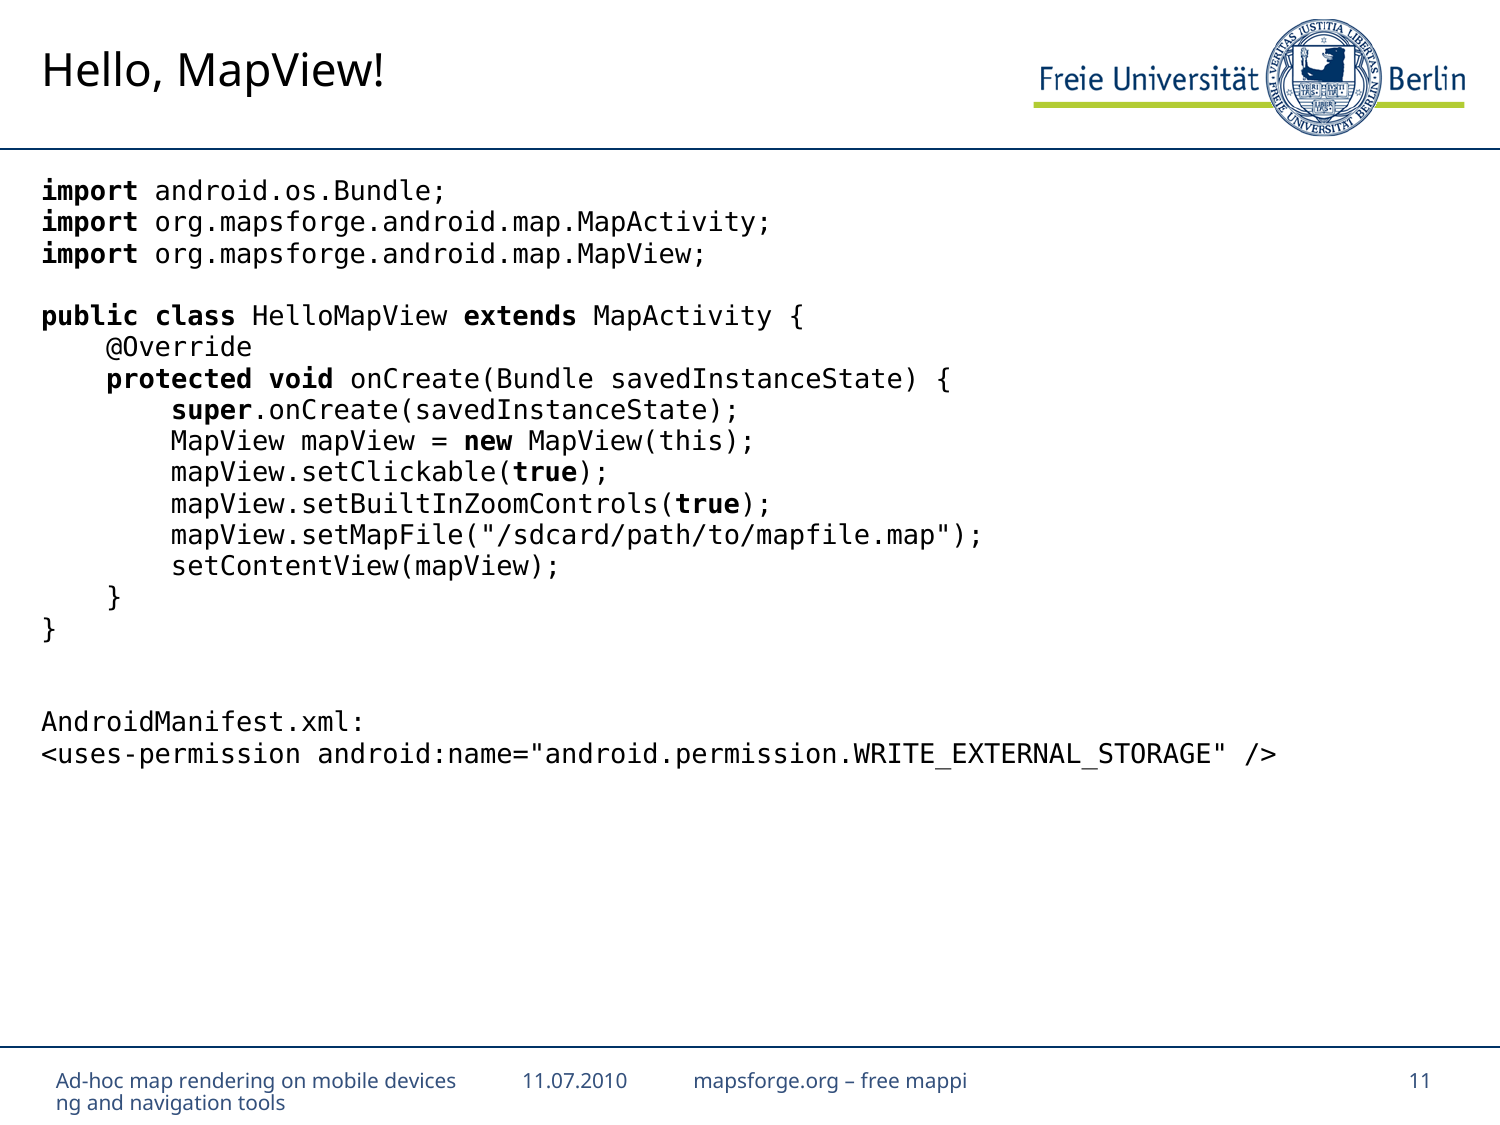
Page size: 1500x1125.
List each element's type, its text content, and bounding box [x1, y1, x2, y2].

picture [1033, 19, 1470, 137]
list import android.os.Bundle; import org.mapsforge.android.map.MapActivity; import org.mapsforge.android.map.MapView; public class HelloMapView extends MapActivity { @Override protected void onCreate(Bundle savedInstanceState) { super.onCreate(savedInstanceState); MapView mapView = new MapView(this); mapView.setClickable(true); mapView.setBuiltInZoomControls(true); mapView.setMapFile("/sdcard/path/to/mapfile.map"); setContentView(mapView); } } AndroidManifest.xml: <uses-permission android:name="android.permission.WRITE_EXTERNAL_STORAGE" /> [41, 175, 1447, 919]
title Hello, MapView! [41, 0, 1016, 138]
